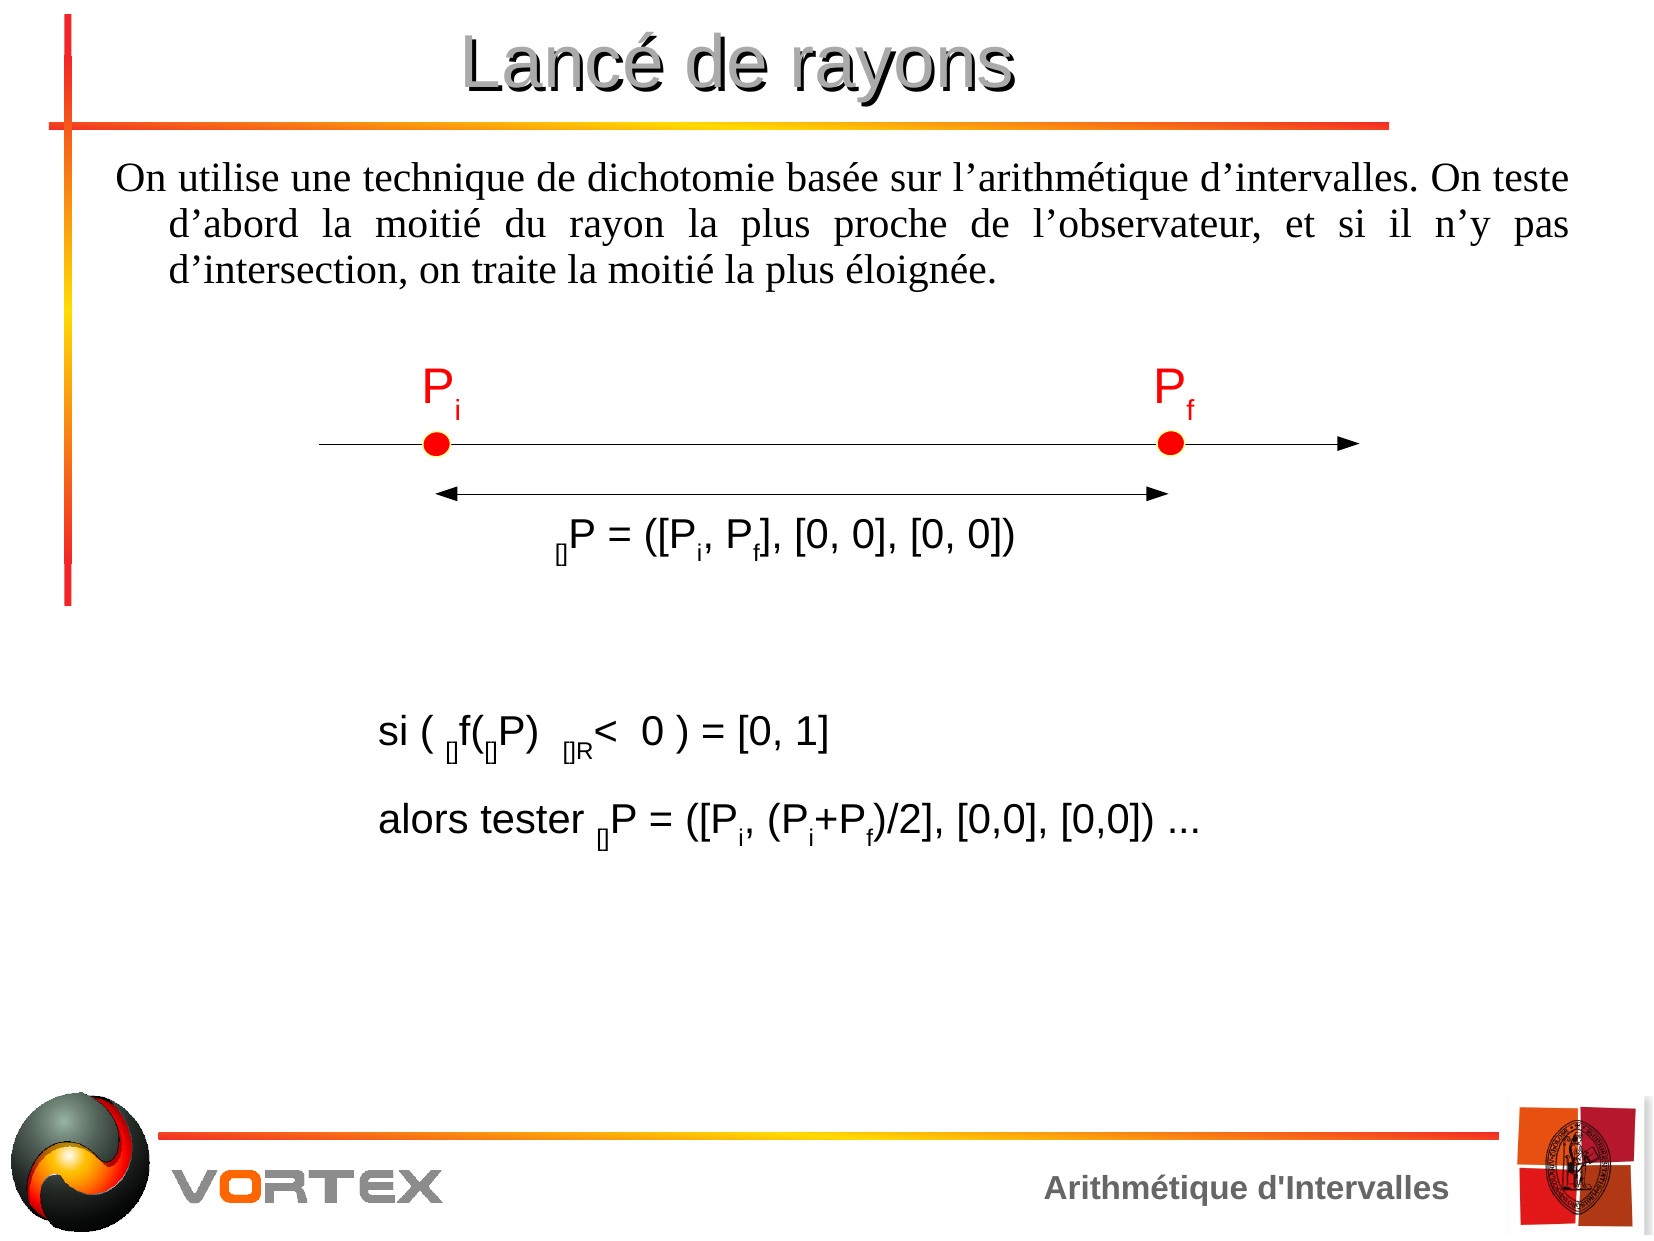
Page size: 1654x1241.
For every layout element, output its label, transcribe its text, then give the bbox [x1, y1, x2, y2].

title Lancé de rayons [82, 4, 1392, 120]
picture [11, 1092, 443, 1232]
text_box Pi [406, 350, 501, 499]
text_box [1156, 430, 1185, 456]
text_box [422, 431, 451, 457]
list On utilise une technique de dichotomie basée sur l’arithmétique d’intervalles. On teste d’abord la moitié du rayon la plus proche de l’observateur, et si il n’y pas d’intersection, on traite la moitié la plus éloignée. [97, 153, 1571, 1109]
text_box []P = ([Pi, Pf], [0, 0], [0, 0]) [540, 502, 1233, 594]
picture [1505, 1096, 1653, 1235]
text_box Pi [458, 495, 501, 499]
text_box si ( []f([]P) []R< 0 ) = [0, 1] alors tester []P = ([Pi, (Pi+Pf)/2], [0,0], [0,0]) ... [363, 699, 1427, 876]
text_box Pf [1138, 350, 1233, 499]
